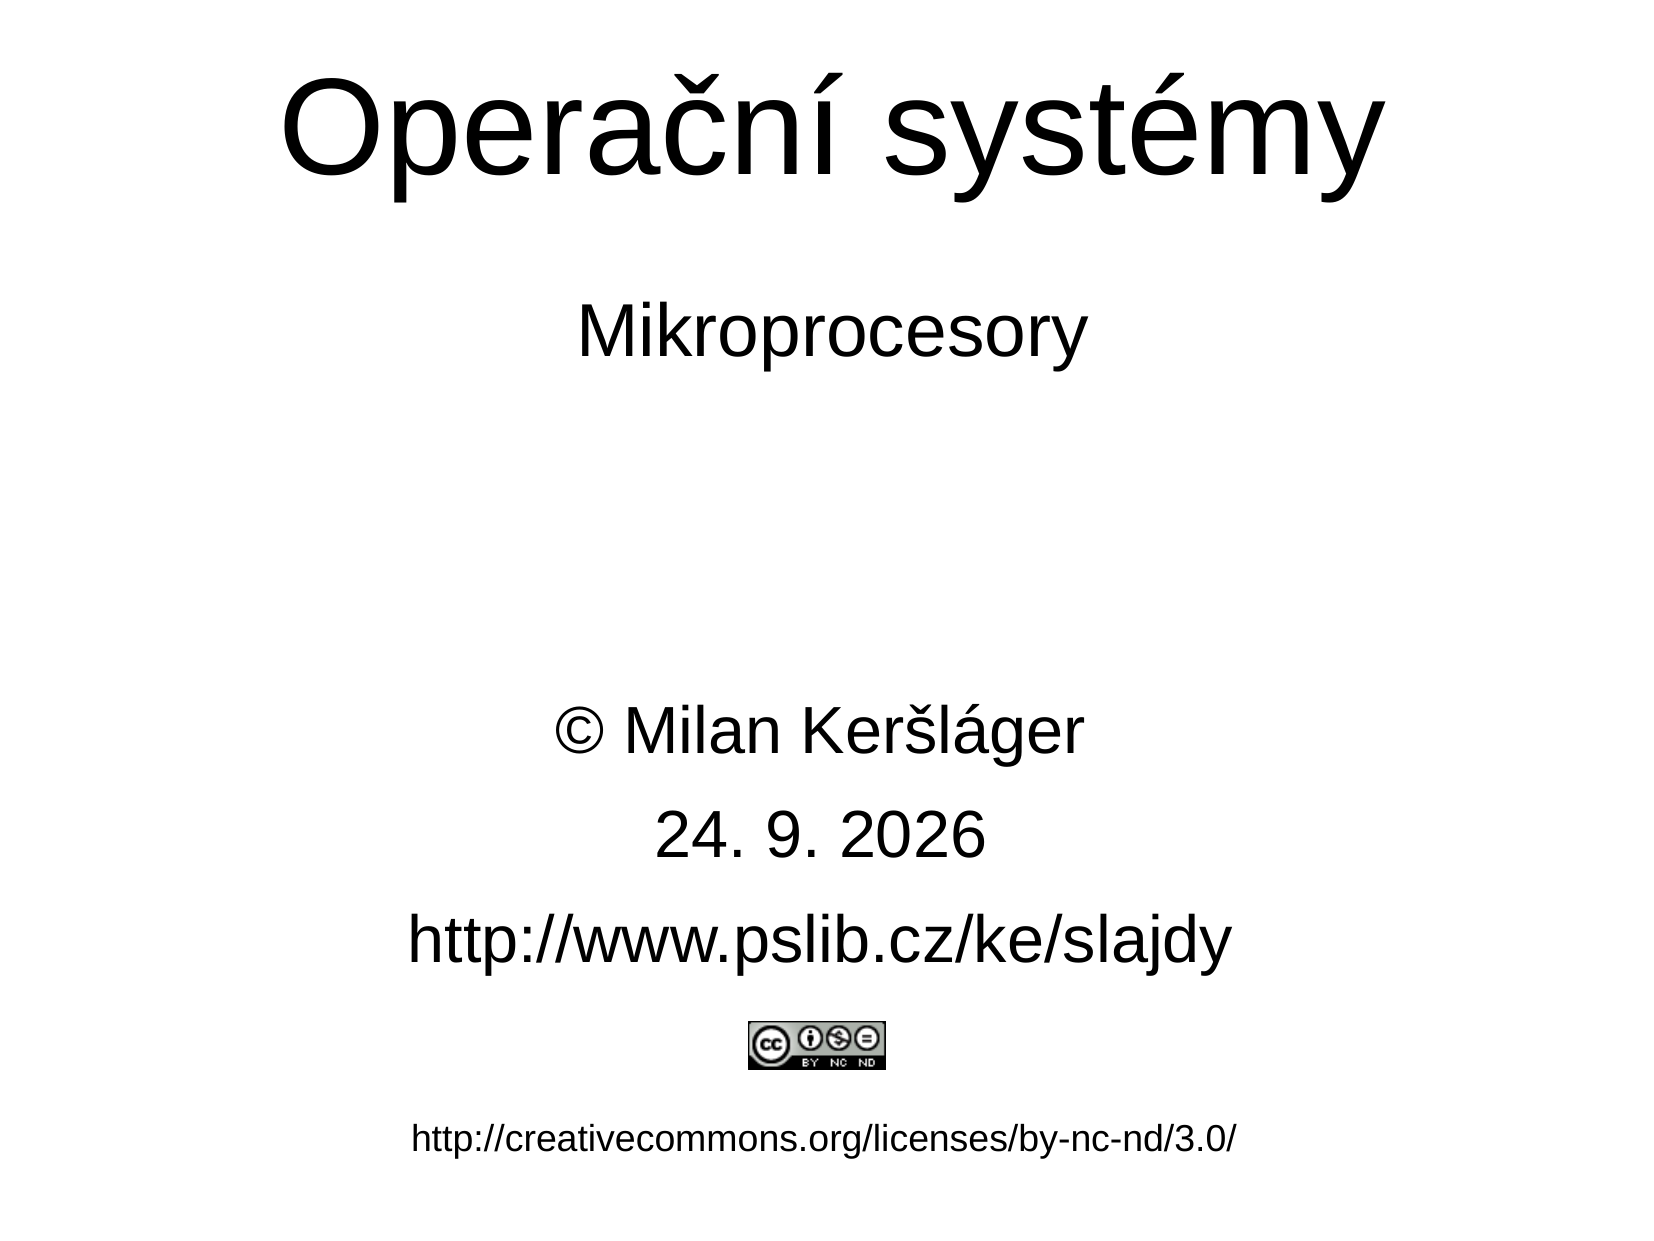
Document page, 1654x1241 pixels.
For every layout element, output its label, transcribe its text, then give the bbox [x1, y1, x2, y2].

list © Milan Keršláger 20.1.2010 http://www.pslib.cz/ke/slajdy [76, 693, 1565, 1081]
text_box http://creativecommons.org/licenses/by-nc-nd/3.0/ [337, 1110, 1312, 1168]
title Operační systémy Mikroprocesory [88, 9, 1577, 414]
picture [748, 1021, 886, 1071]
